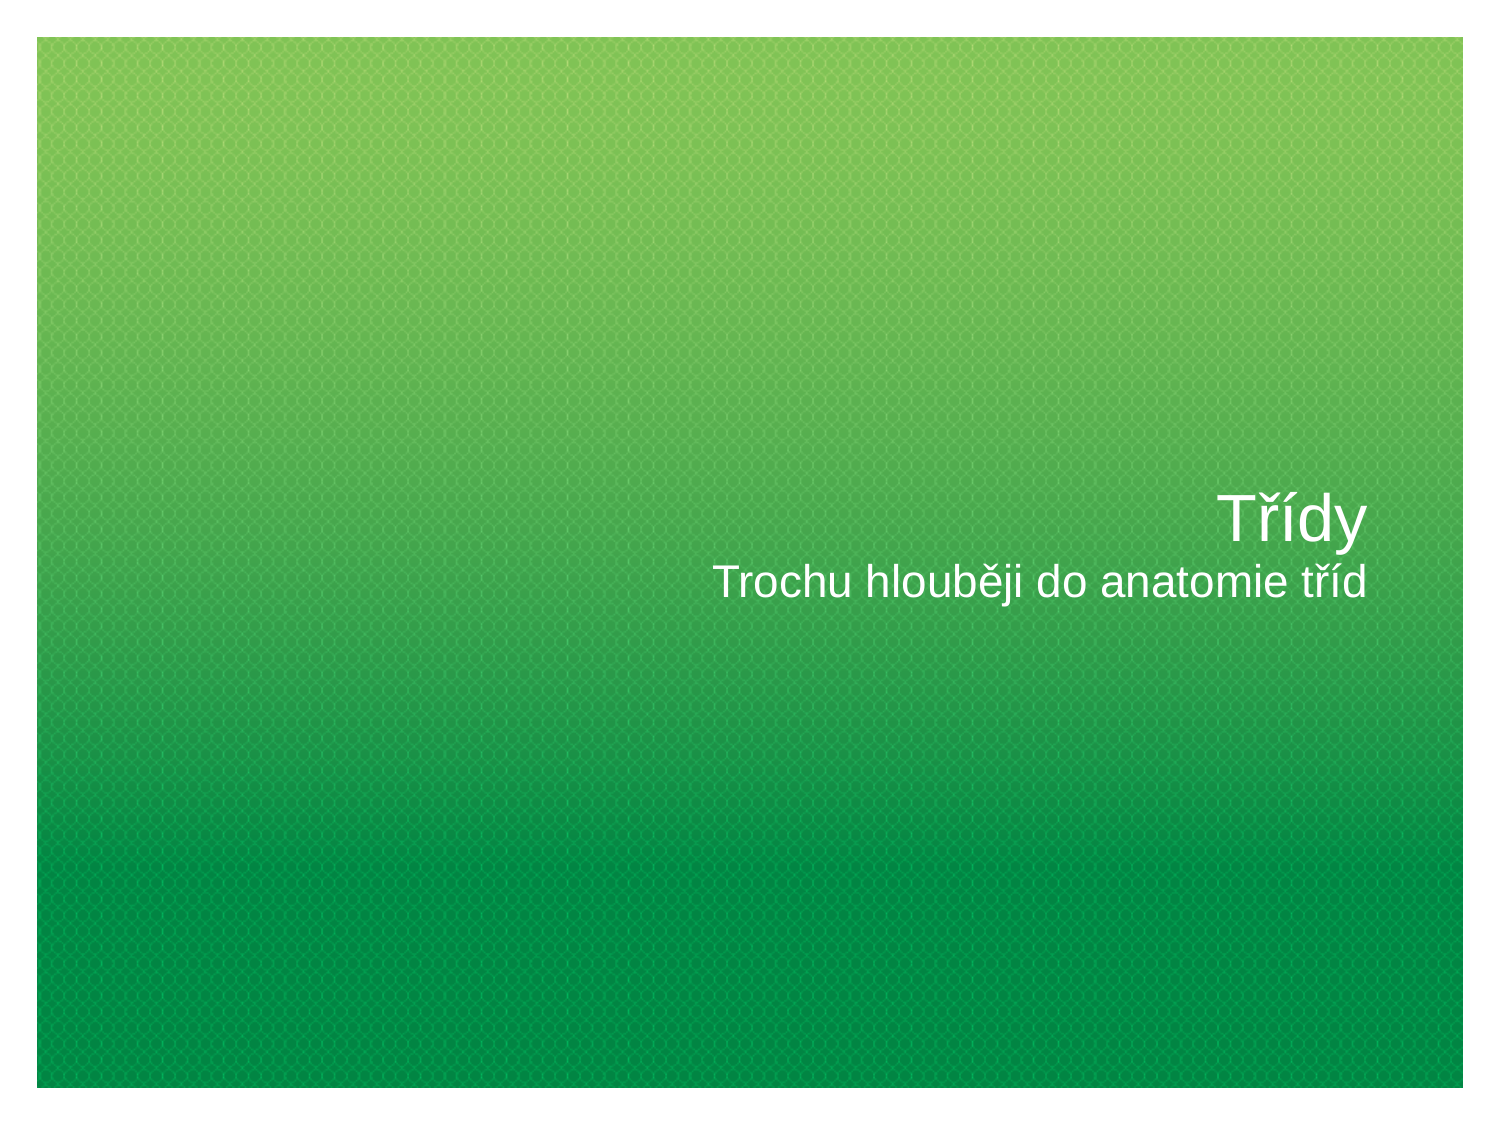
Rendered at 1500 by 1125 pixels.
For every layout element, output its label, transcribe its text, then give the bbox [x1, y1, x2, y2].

title Třídy Trochu hlouběji do anatomie tříd [135, 450, 1369, 638]
picture [37, 37, 1463, 1088]
